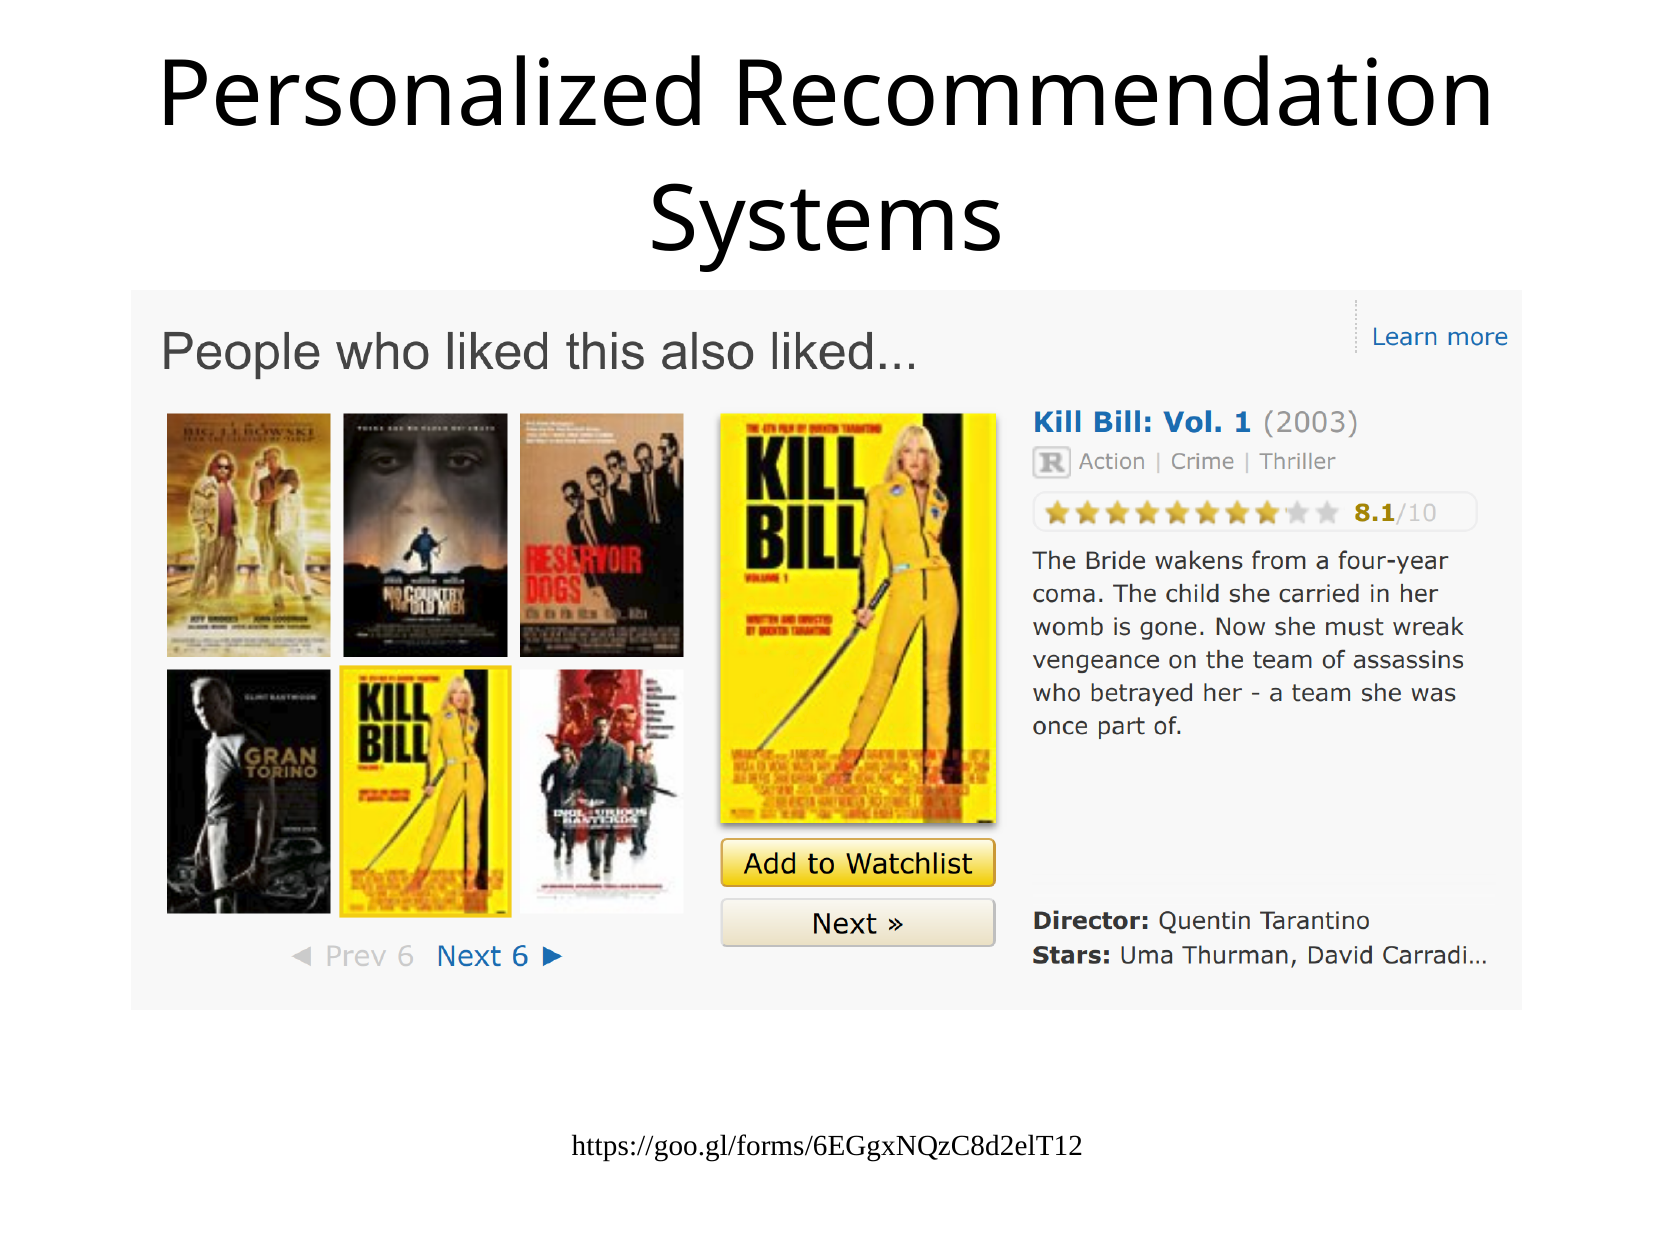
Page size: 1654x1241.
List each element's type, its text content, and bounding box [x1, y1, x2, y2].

title Personalized Recommendation Systems [82, 49, 1571, 257]
picture [131, 290, 1522, 1010]
